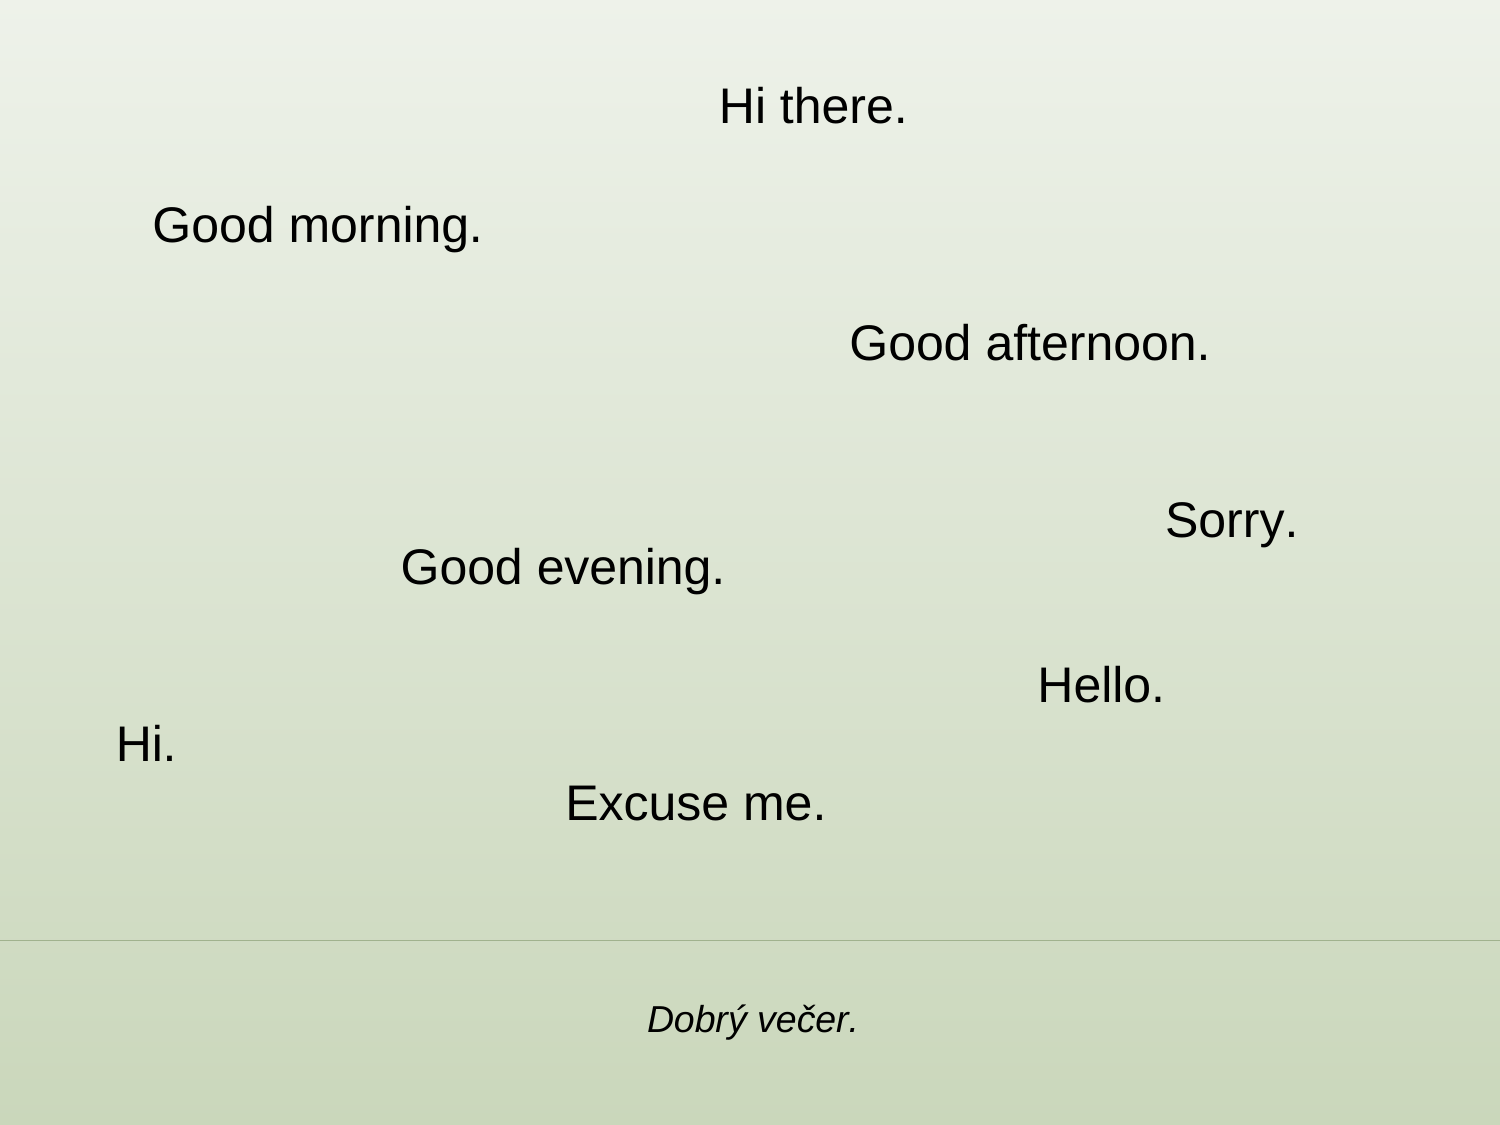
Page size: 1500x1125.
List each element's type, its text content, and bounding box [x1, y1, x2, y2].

text_box Good morning. [137, 184, 499, 261]
text_box Good evening. [385, 527, 741, 603]
text_box Dobrý večer. [632, 987, 875, 1049]
text_box Hi there. [704, 66, 923, 142]
text_box Excuse me. [550, 763, 842, 839]
text_box Good afternoon. [834, 302, 1226, 379]
text_box Sorry. [1150, 479, 1314, 556]
text_box Hello. [1022, 645, 1180, 721]
text_box Hi. [100, 704, 192, 780]
